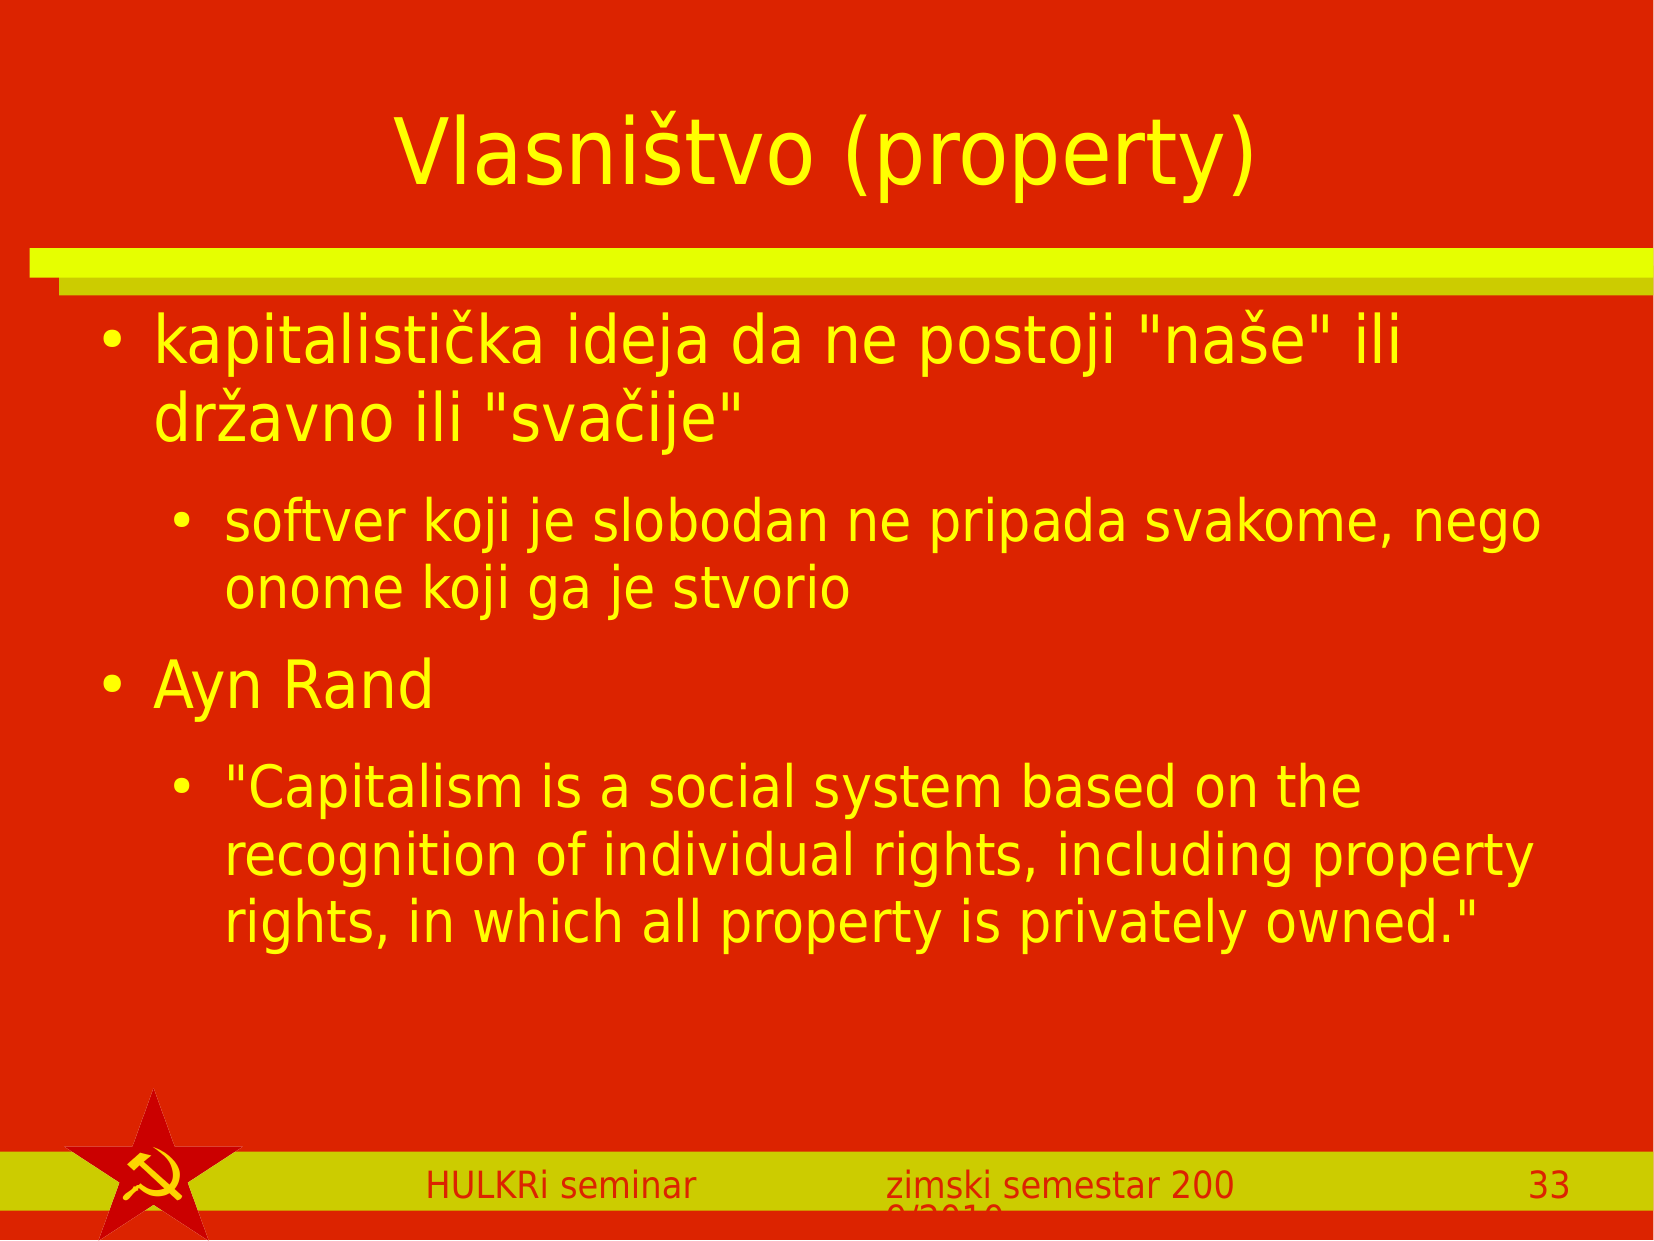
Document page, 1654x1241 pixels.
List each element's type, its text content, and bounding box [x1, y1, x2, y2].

picture [64, 1088, 243, 1241]
title Vlasništvo (property) [82, 56, 1571, 250]
list kapitalistička ideja da ne postoji "naše" ili državno ili "svačije" softver koji je slobodan ne pripada svakome, nego onome koji ga je stvorio Ayn Rand "Capitalism is a social system based on the recognition of individual rights, including property rights, in which all property is privately owned." [82, 302, 1571, 1106]
